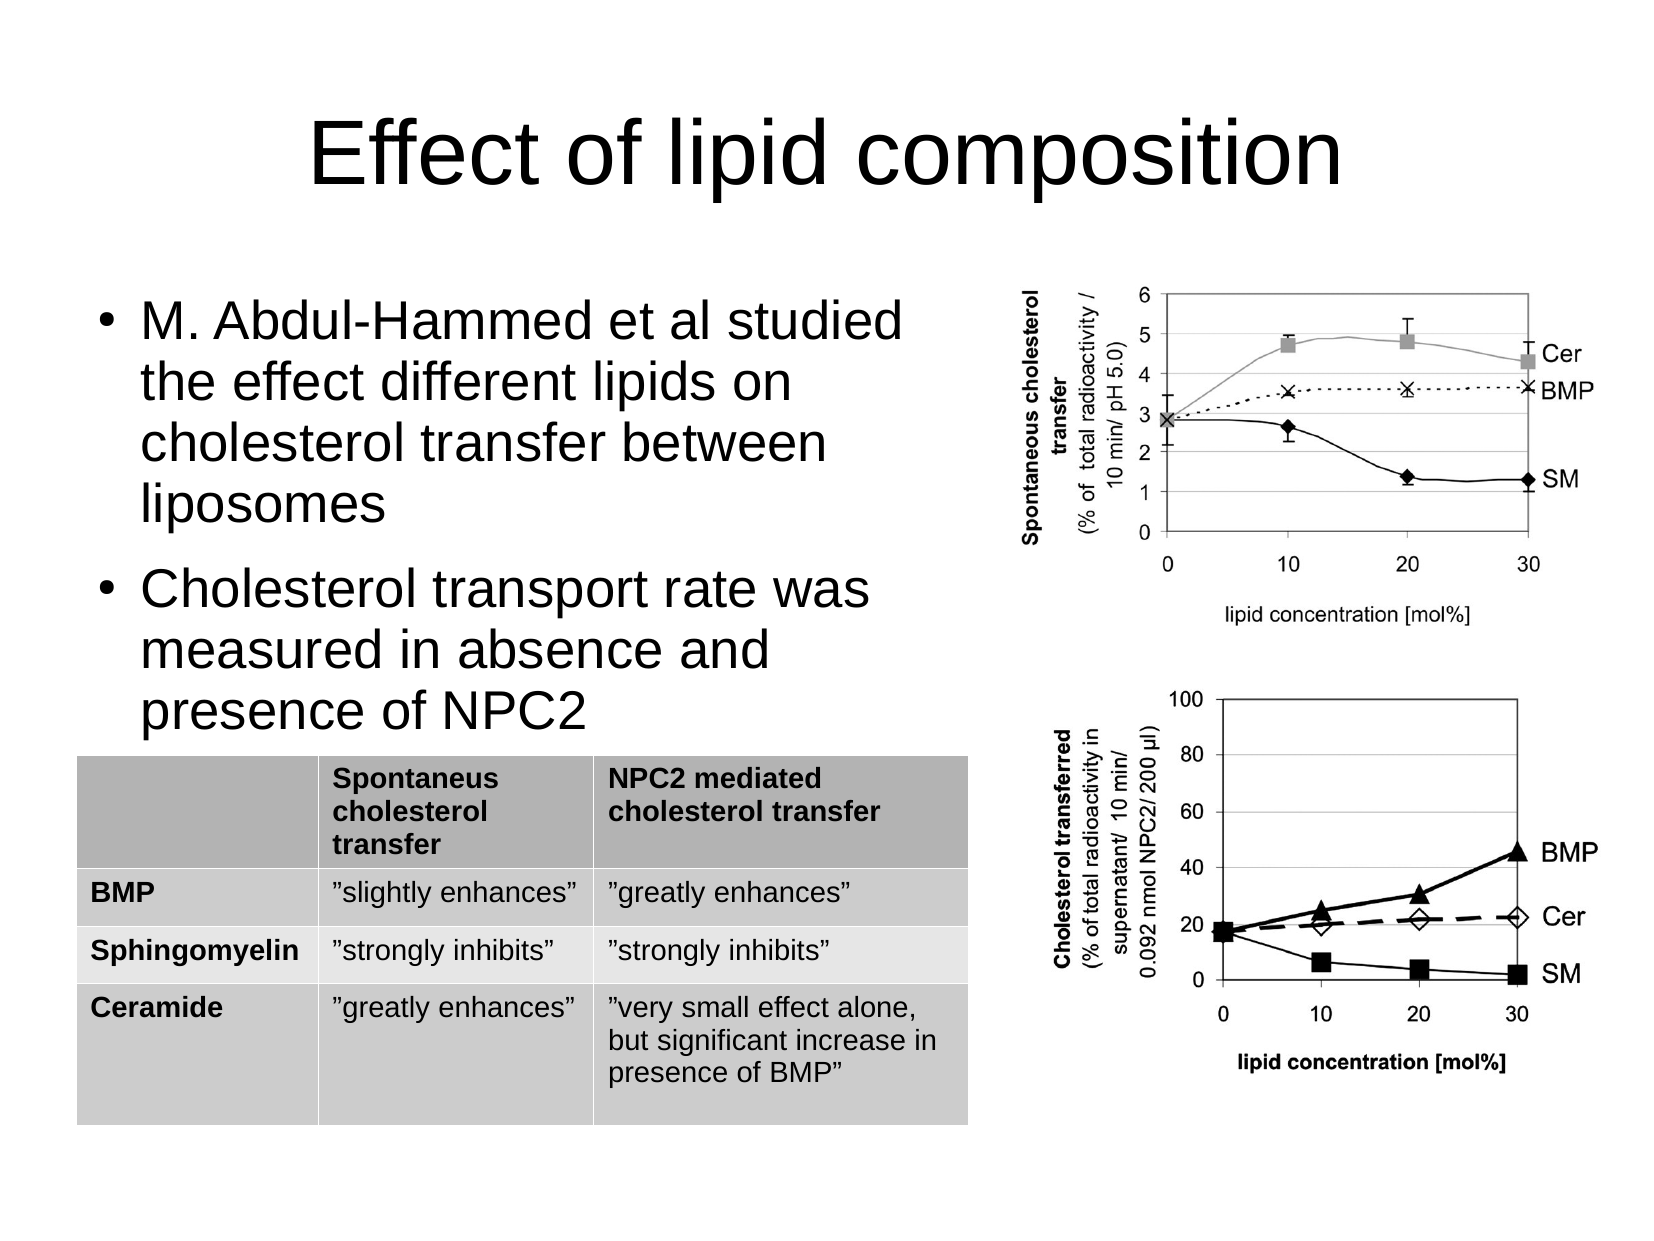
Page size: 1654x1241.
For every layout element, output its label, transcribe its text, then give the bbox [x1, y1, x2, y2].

table_header Spontaneus cholesterol transfer [319, 756, 593, 868]
table_cell Ceramide [77, 984, 318, 1125]
picture [1051, 688, 1601, 1075]
table_cell ”strongly inhibits” [594, 927, 968, 983]
table_header [77, 756, 318, 868]
table_cell ”greatly enhances” [319, 984, 593, 1125]
table_cell ”greatly enhances” [594, 869, 968, 926]
title Effect of lipid composition [82, 49, 1571, 257]
table_cell Sphingomyelin [77, 927, 318, 983]
picture [1020, 282, 1595, 626]
list M. Abdul-Hammed et al studied the effect different lipids on cholesterol transfer between liposomes Cholesterol transport rate was measured in absence and presence of NPC2 [82, 290, 981, 745]
table_cell ”strongly inhibits” [319, 927, 593, 983]
table_cell ”very small effect alone, but significant increase in presence of BMP” [594, 984, 968, 1125]
table_header NPC2 mediated cholesterol transfer [594, 756, 968, 868]
table_cell ”slightly enhances” [319, 869, 593, 926]
table_cell BMP [77, 869, 318, 926]
